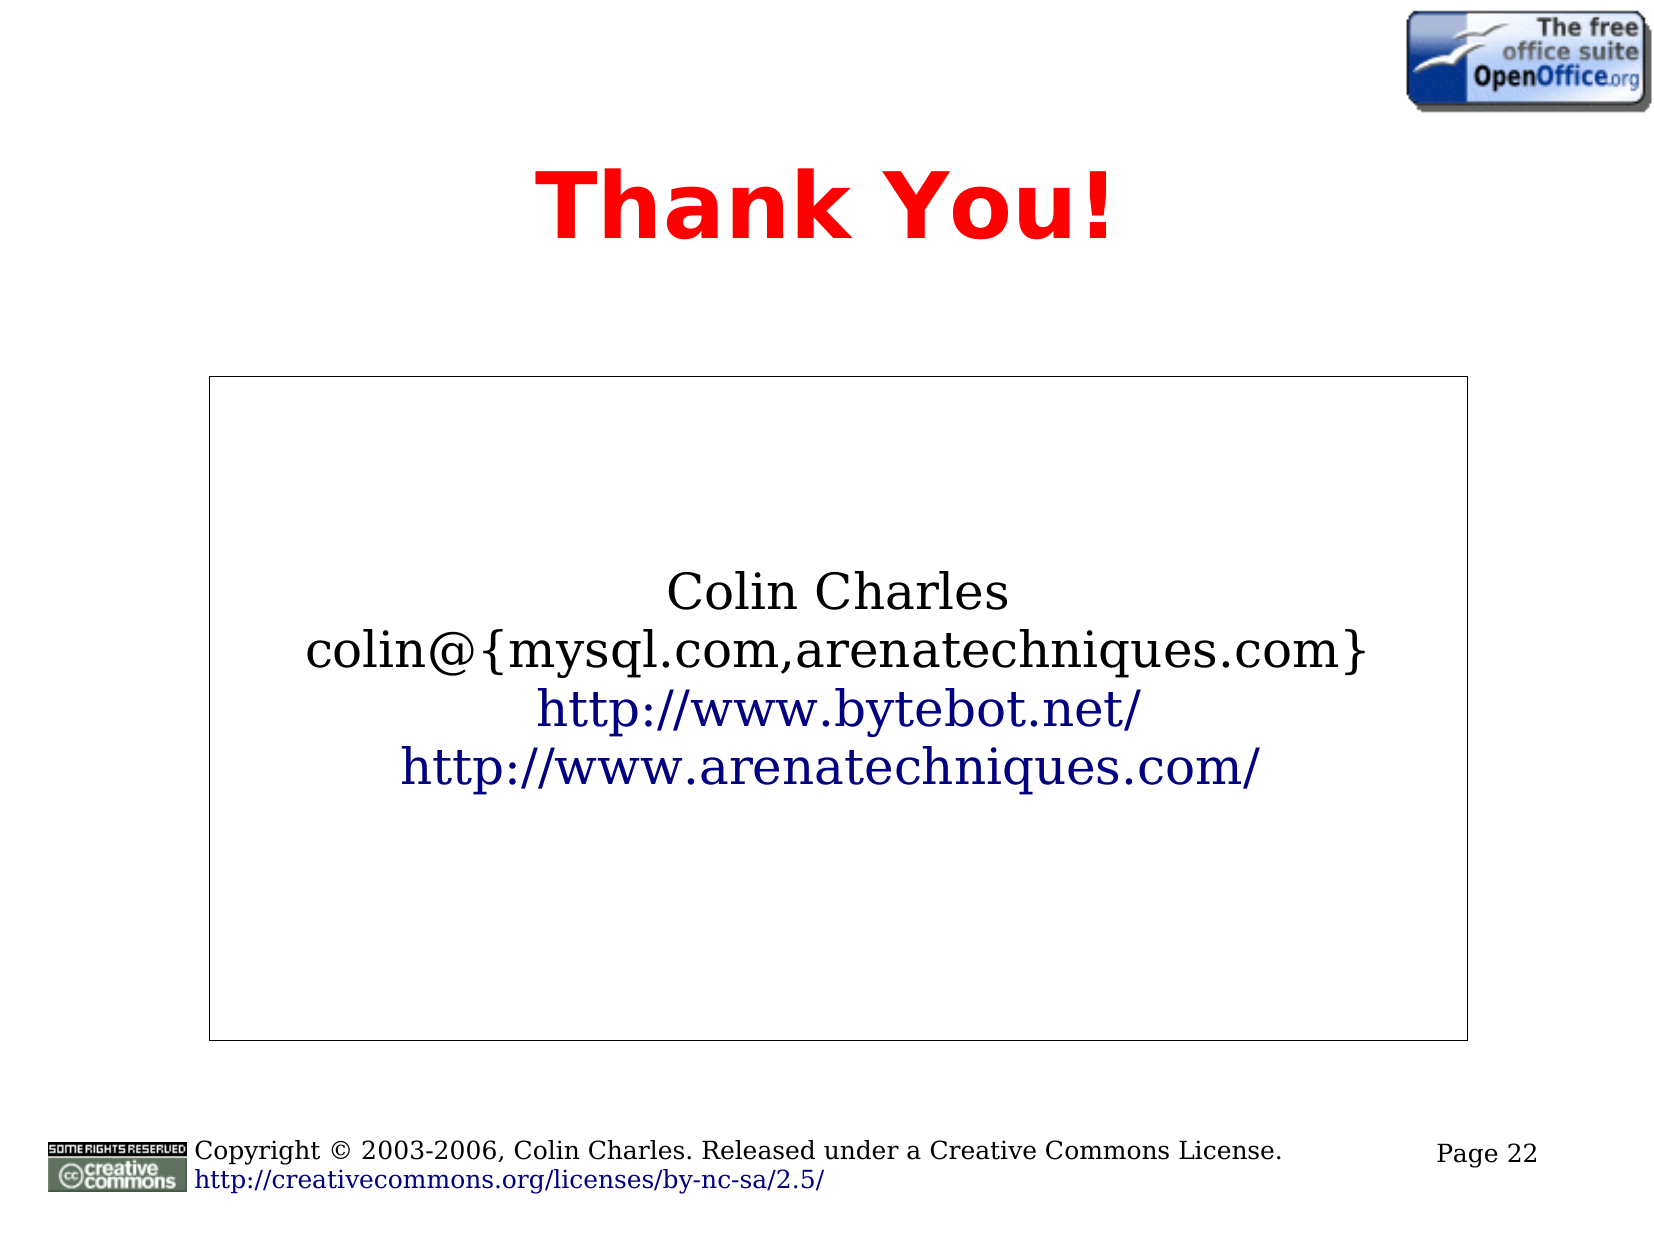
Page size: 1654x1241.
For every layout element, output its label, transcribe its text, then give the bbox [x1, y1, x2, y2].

picture [48, 1142, 187, 1192]
text_box Colin Charles colin@{mysql.com,arenatechniques.com} http://www.bytebot.net/ http://www.arenatechniques.com/ [209, 376, 1468, 1041]
title Thank You! [121, 102, 1534, 311]
picture [1403, 0, 1654, 125]
